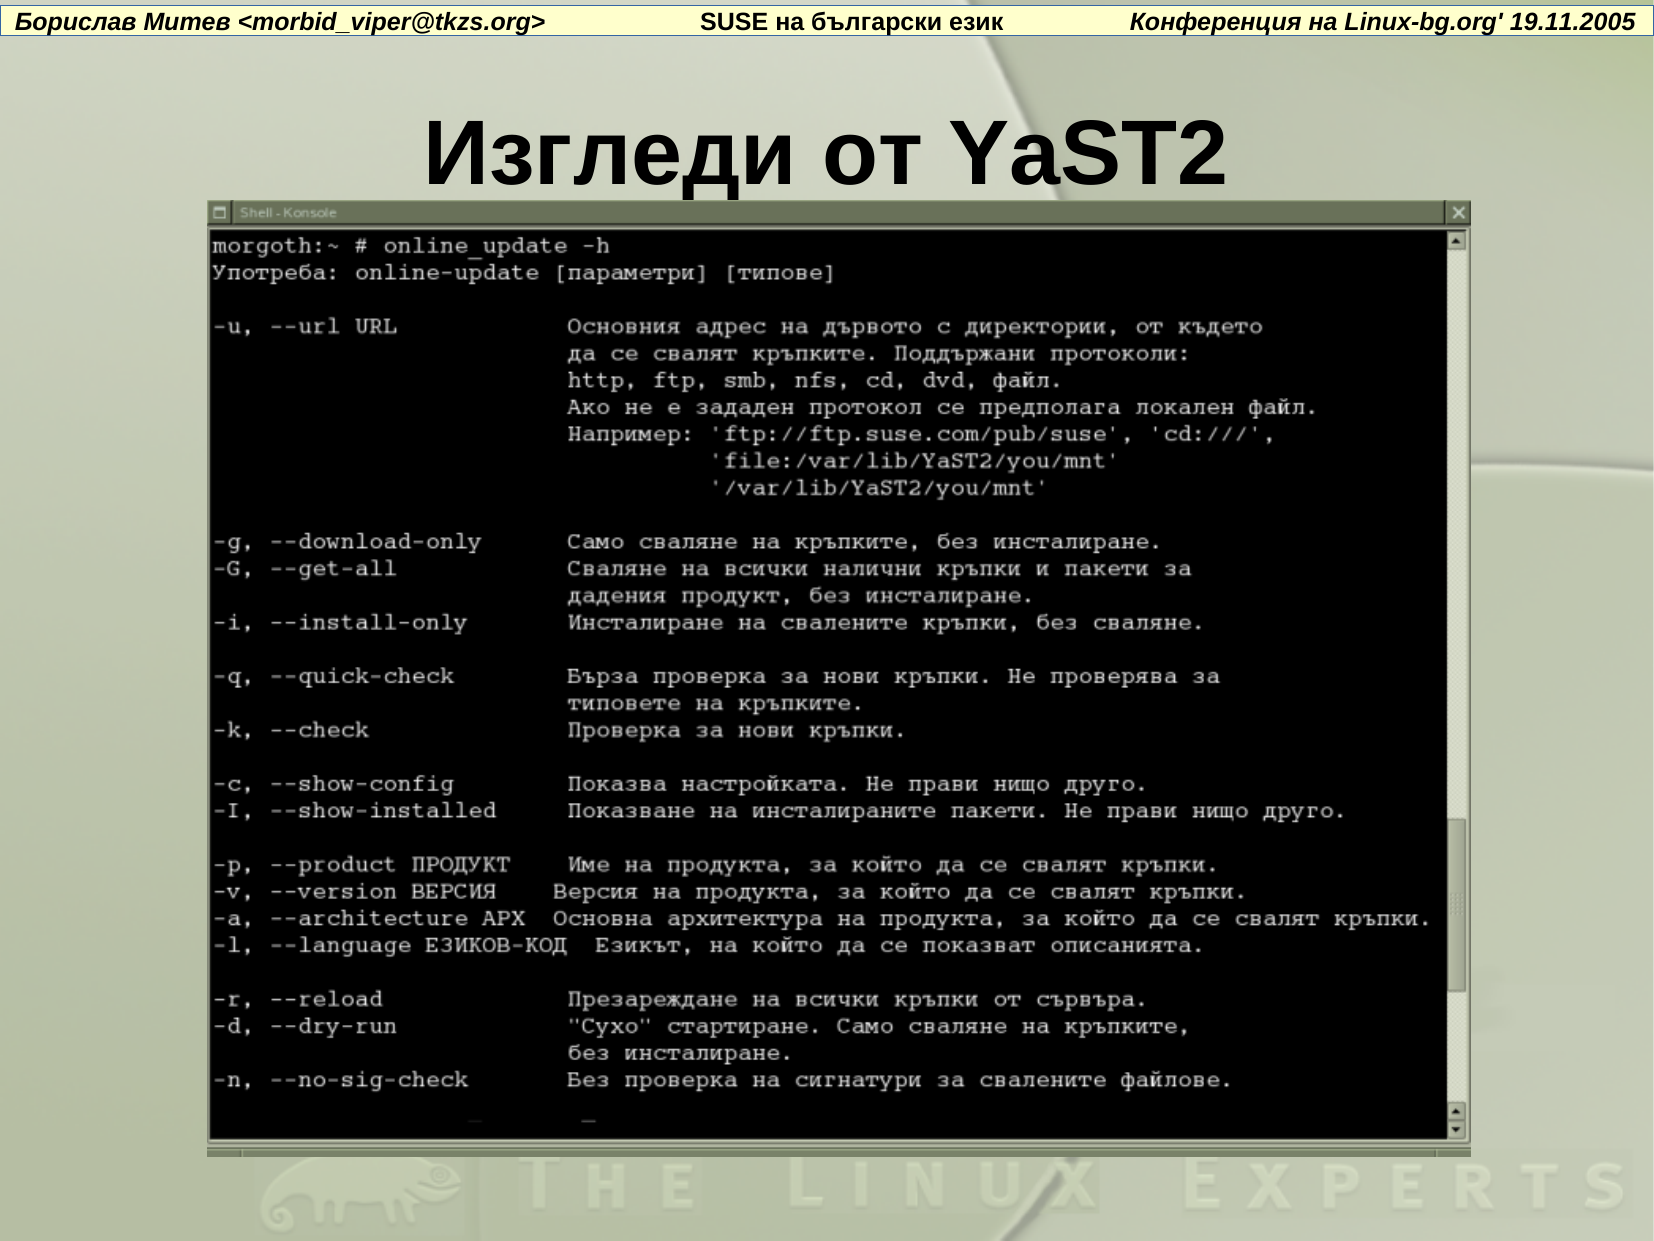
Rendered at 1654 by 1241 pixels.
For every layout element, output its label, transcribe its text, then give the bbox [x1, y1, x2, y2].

picture [0, 36, 1654, 1241]
picture [0, 0, 1654, 5]
title Изгледи от YaST2 [82, 49, 1571, 257]
